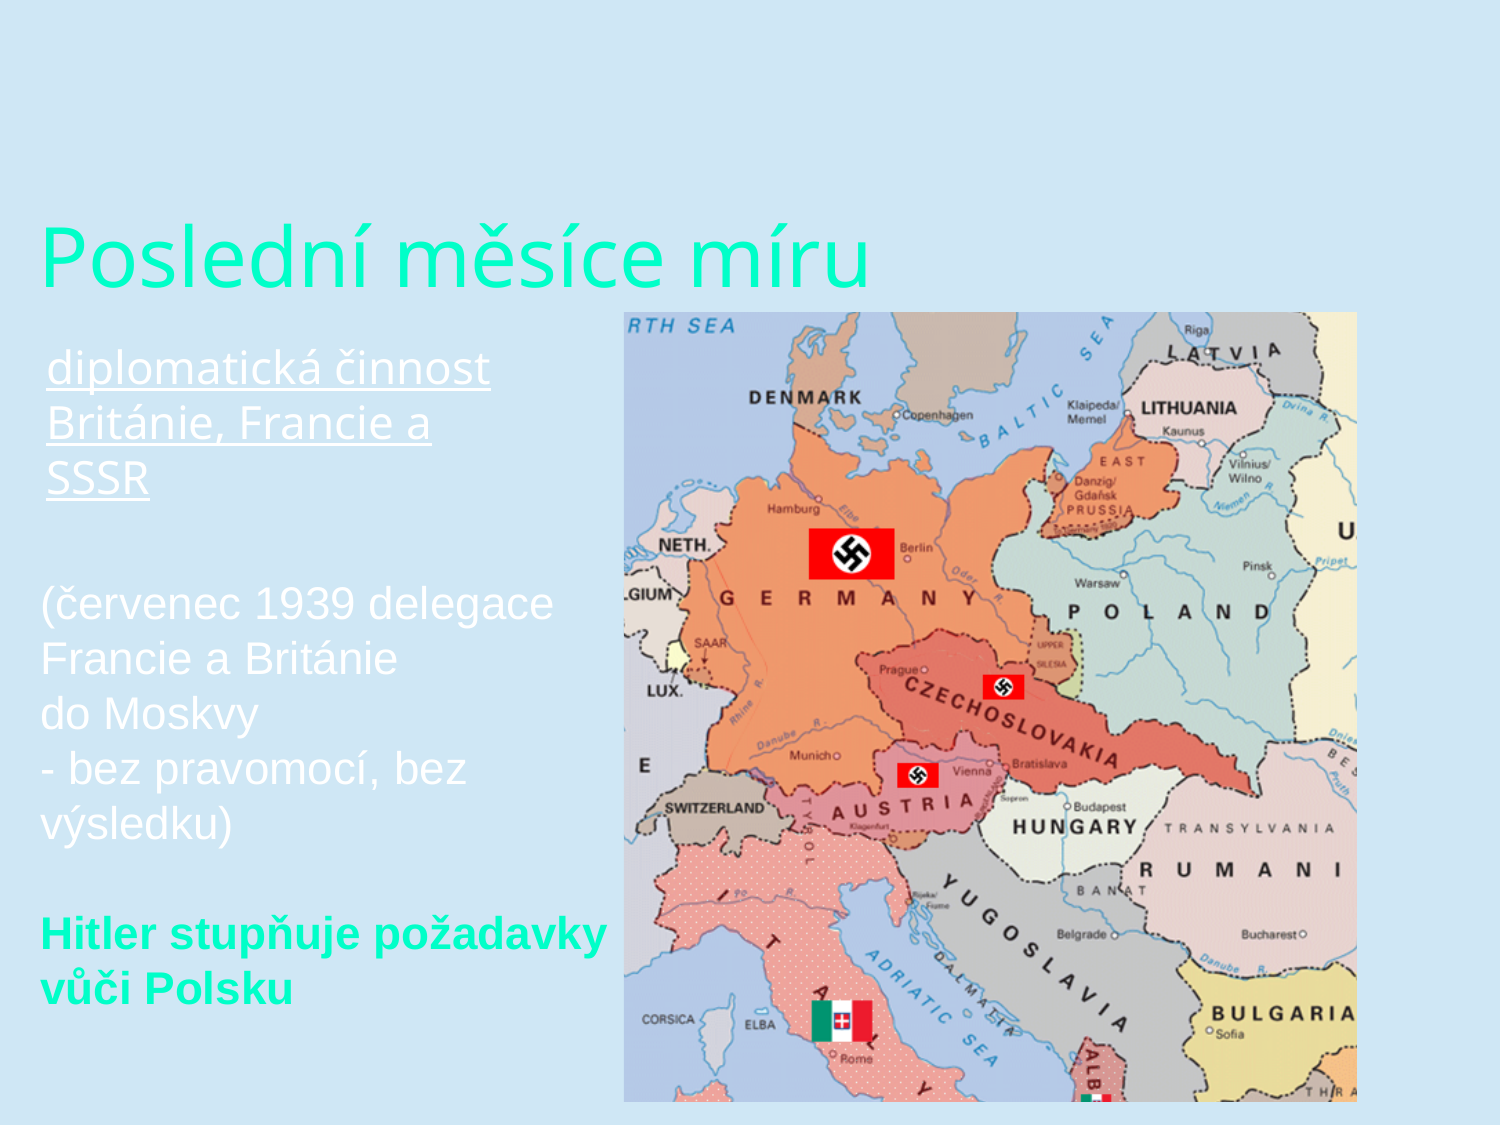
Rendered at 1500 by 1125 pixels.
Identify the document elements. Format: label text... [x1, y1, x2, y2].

text_box (červenec 1939 delegace Francie a Británie do Moskvy - bez pravomocí, bez výsledku) Hitler stupňuje požadavky vůči Polsku [25, 566, 623, 1022]
picture [623, 312, 1357, 1102]
text_box Poslední měsíce míru [23, 196, 1058, 312]
text_box diplomatická činnost Británie, Francie a SSSR [31, 331, 529, 511]
